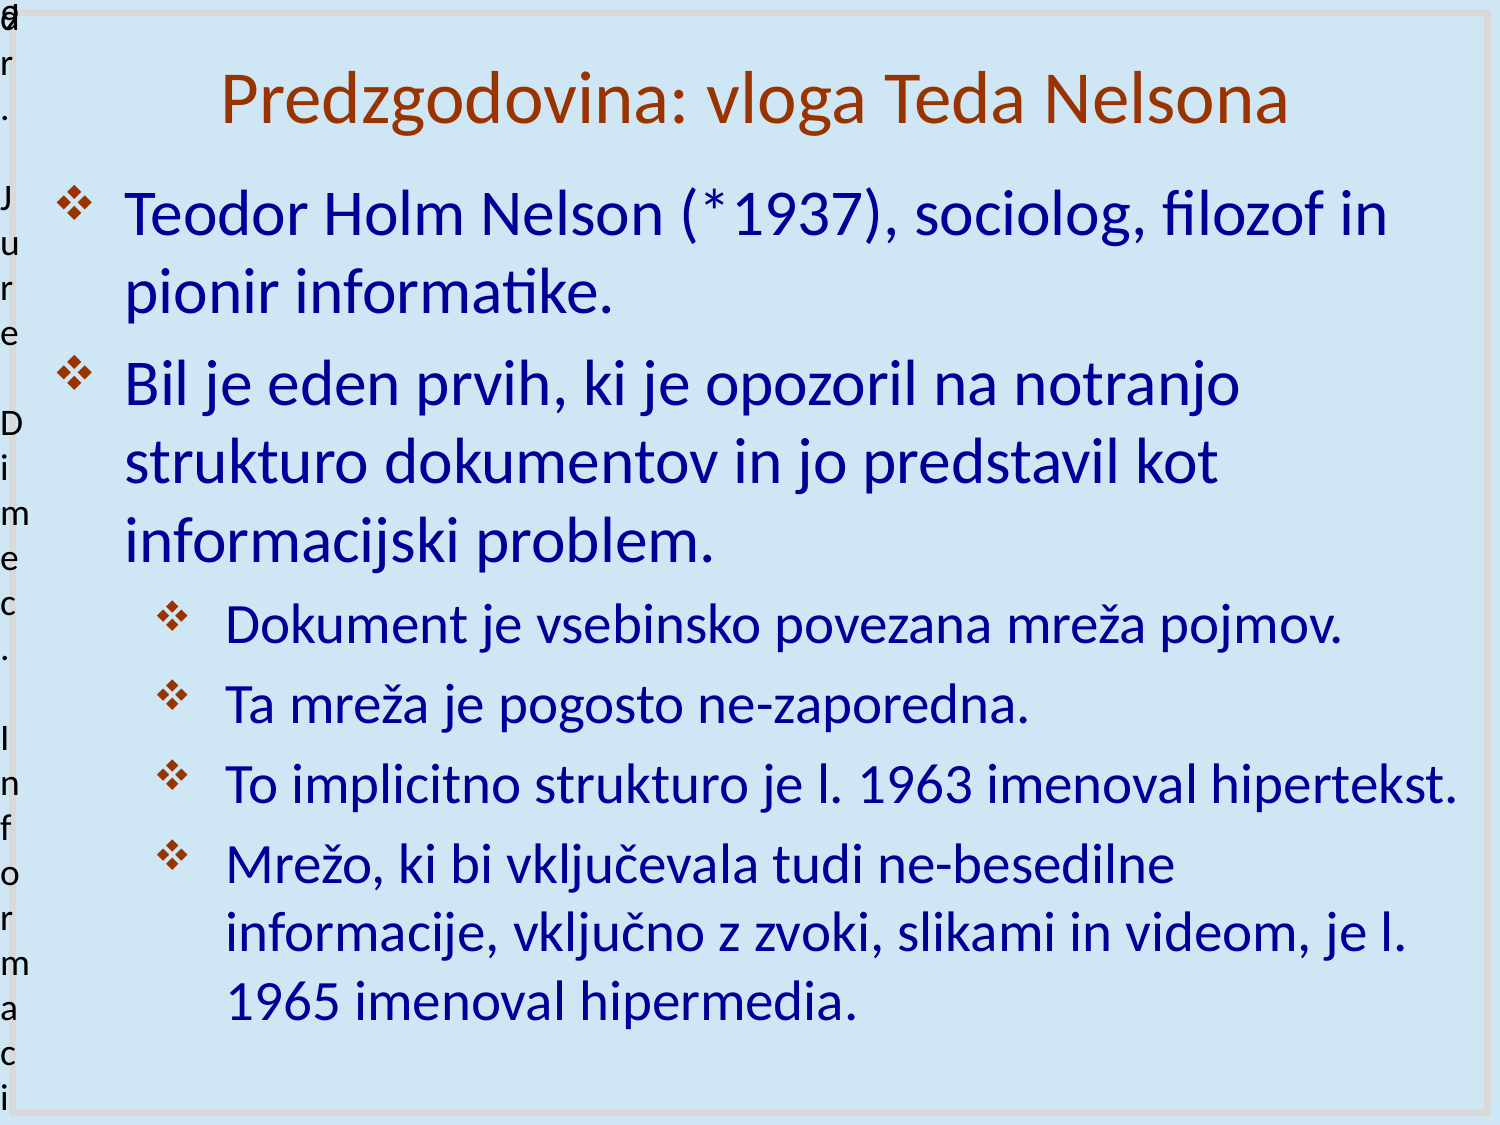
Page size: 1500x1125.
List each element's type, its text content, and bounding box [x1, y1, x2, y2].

list Teodor Holm Nelson (*1937), sociolog, filozof in pionir informatike. Bil je eden prvih, ki je opozoril na notranjo strukturo dokumentov in jo predstavil kot informacijski problem. Dokument je vsebinsko povezana mreža pojmov. Ta mreža je pogosto ne-zaporedna. To implicitno strukturo je l. 1963 imenoval hipertekst. Mrežo, ki bi vključevala tudi ne-besedilne informacije, vključno z zvoki, slikami in videom, je l. 1965 imenoval hipermedia. [37, 162, 1475, 1050]
title Predzgodovina: vloga Teda Nelsona [37, 37, 1475, 150]
